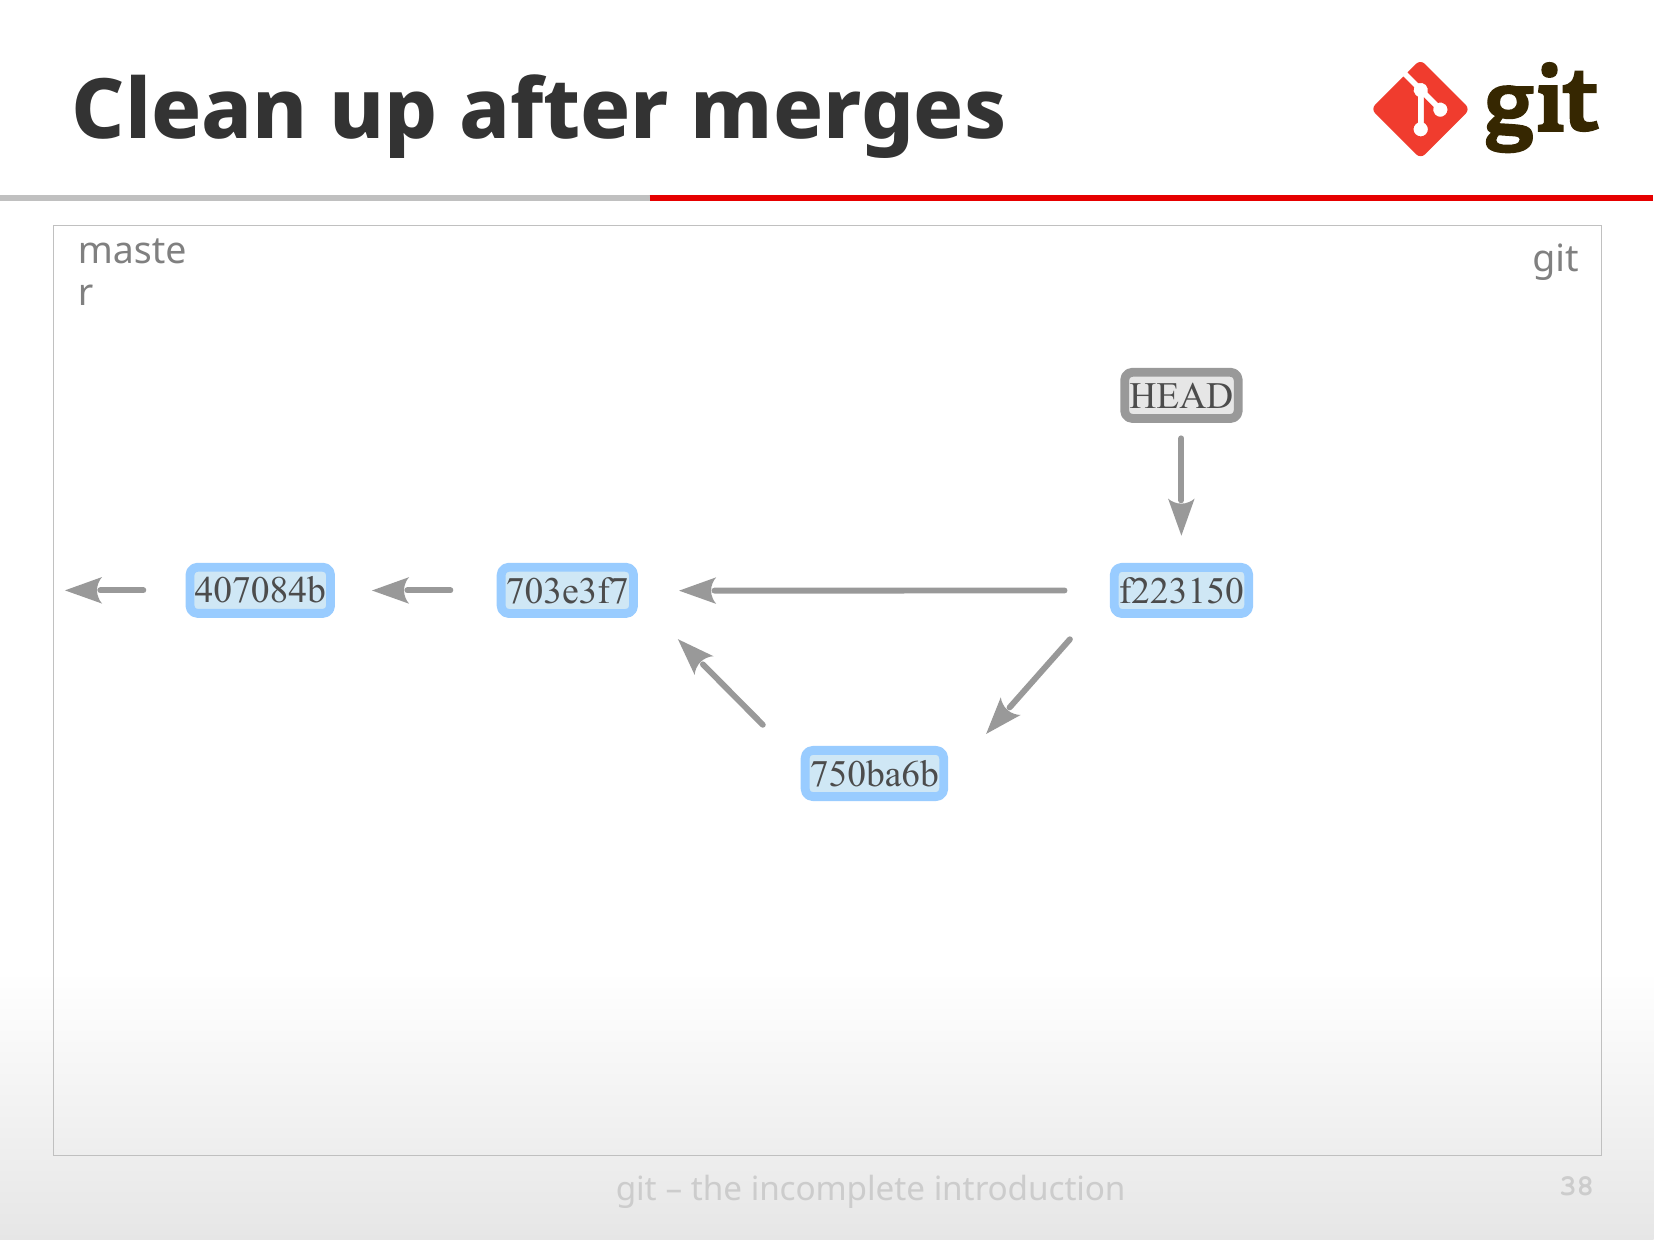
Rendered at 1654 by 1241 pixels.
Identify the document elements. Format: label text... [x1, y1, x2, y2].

text_box git [1508, 230, 1599, 327]
text_box 407084b [189, 567, 331, 614]
text_box 703e3f7 [501, 567, 634, 614]
title Clean up after merges [56, 36, 1546, 175]
text_box 750ba6b [805, 750, 944, 797]
text_box f223150 [1114, 567, 1249, 614]
text_box master [54, 226, 215, 289]
text_box HEAD [1124, 372, 1239, 419]
